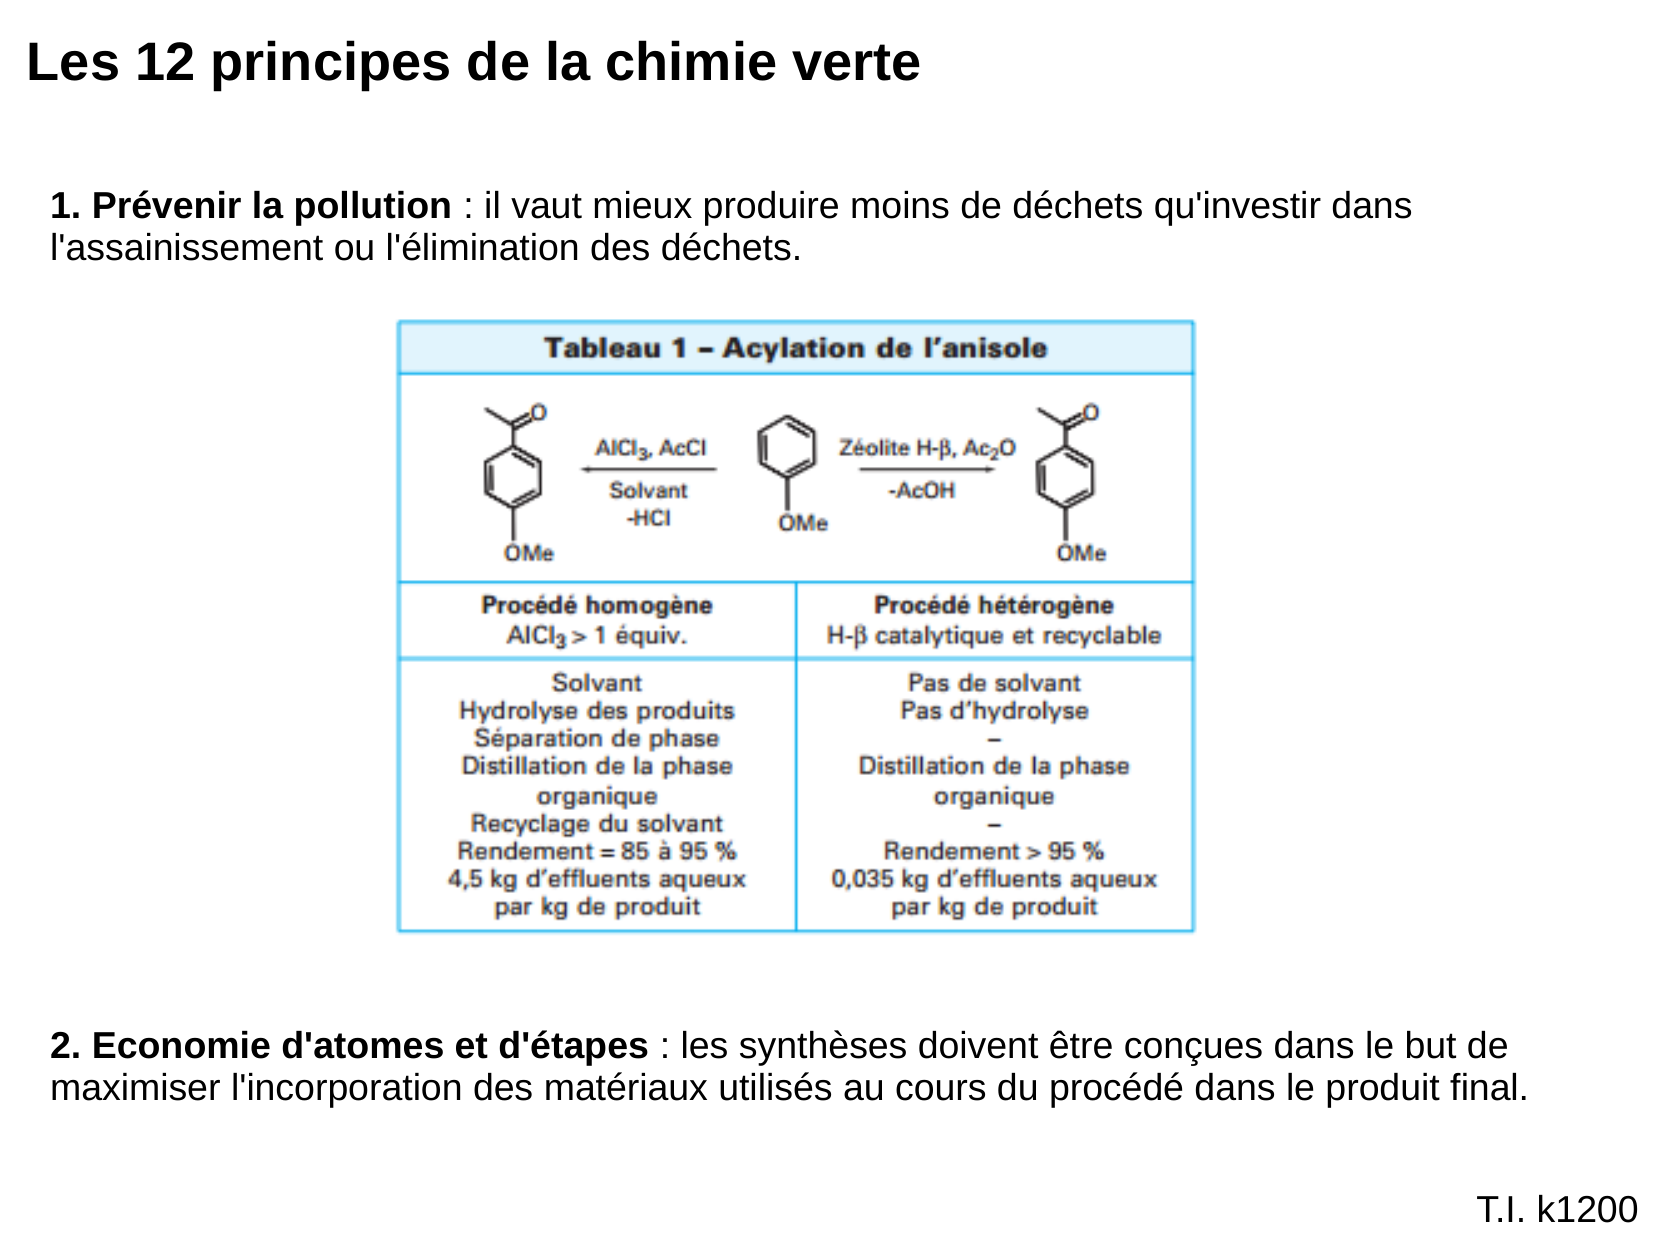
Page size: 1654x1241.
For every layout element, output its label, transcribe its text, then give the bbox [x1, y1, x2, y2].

text_box 1. Prévenir la pollution : il vaut mieux produire moins de déchets qu'investir dans l'assainissement ou l'élimination des déchets. 2. Economie d'atomes et d'étapes : les synthèses doivent être conçues dans le but de maximiser l'incorporation des matériaux utilisés au cours du procédé dans le produit final. [35, 177, 1619, 1120]
text_box T.I. k1200 [1216, 1181, 1654, 1238]
text_box Les 12 principes de la chimie verte [11, 23, 993, 163]
picture [377, 308, 1217, 958]
